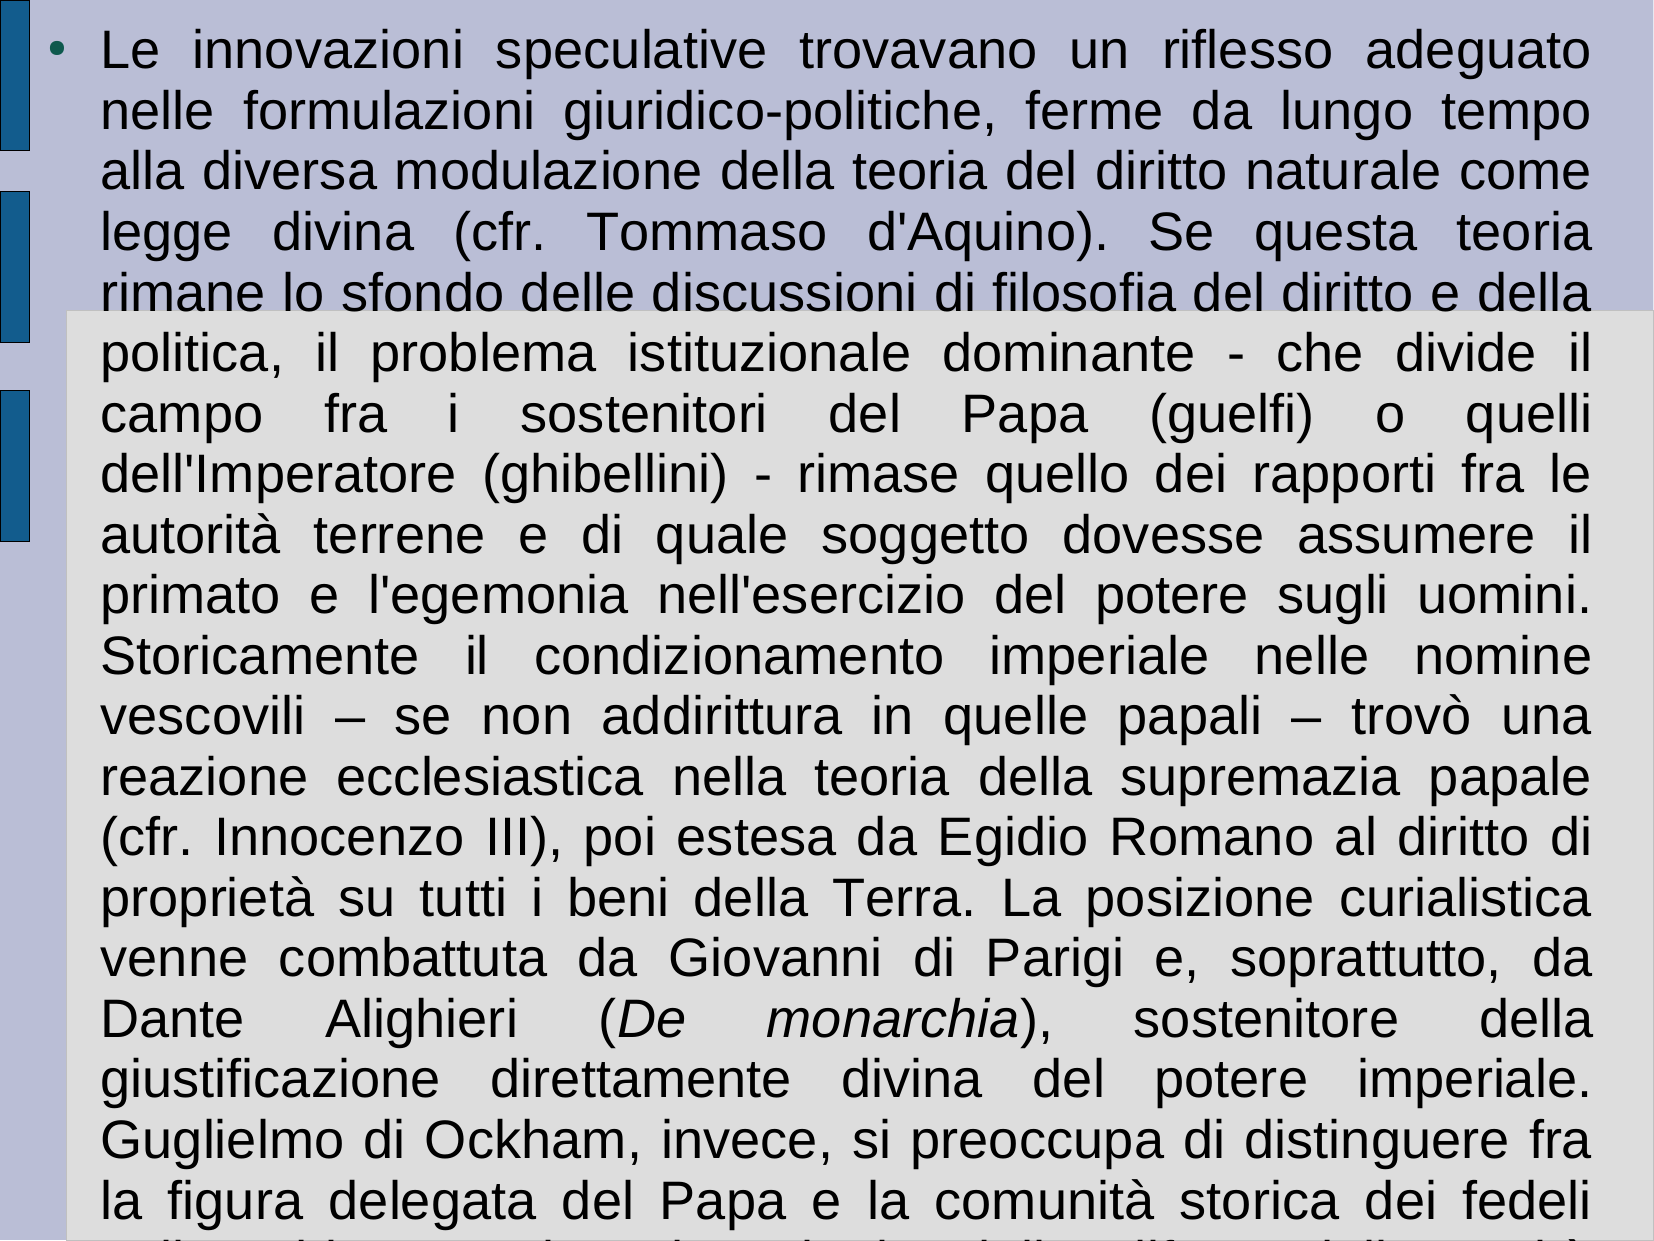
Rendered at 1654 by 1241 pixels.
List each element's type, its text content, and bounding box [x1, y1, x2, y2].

list Le innovazioni speculative trovavano un riflesso adeguato nelle formulazioni giuridico-politiche, ferme da lungo tempo alla diversa modulazione della teoria del diritto naturale come legge divina (cfr. Tommaso d'Aquino). Se questa teoria rimane lo sfondo delle discussioni di filosofia del diritto e della politica, il problema istituzionale dominante - che divide il campo fra i sostenitori del Papa (guelfi) o quelli dell'Imperatore (ghibellini) - rimase quello dei rapporti fra le autorità terrene e di quale soggetto dovesse assumere il primato e l'egemonia nell'esercizio del potere sugli uomini. Storicamente il condizionamento imperiale nelle nomine vescovili – se non addirittura in quelle papali – trovò una reazione ecclesiastica nella teoria della supremazia papale (cfr. Innocenzo III), poi estesa da Egidio Romano al diritto di proprietà su tutti i beni della Terra. La posizione curialistica venne combattuta da Giovanni di Parigi e, soprattutto, da Dante Alighieri (De monarchia), sostenitore della giustificazione direttamente divina del potere imperiale. Guglielmo di Ockham, invece, si preoccupa di distinguere fra la figura delegata del Papa e la comunità storica dei fedeli nella Chiesa, unica depositaria della difesa delle verità religiose. [29, 19, 1595, 1231]
